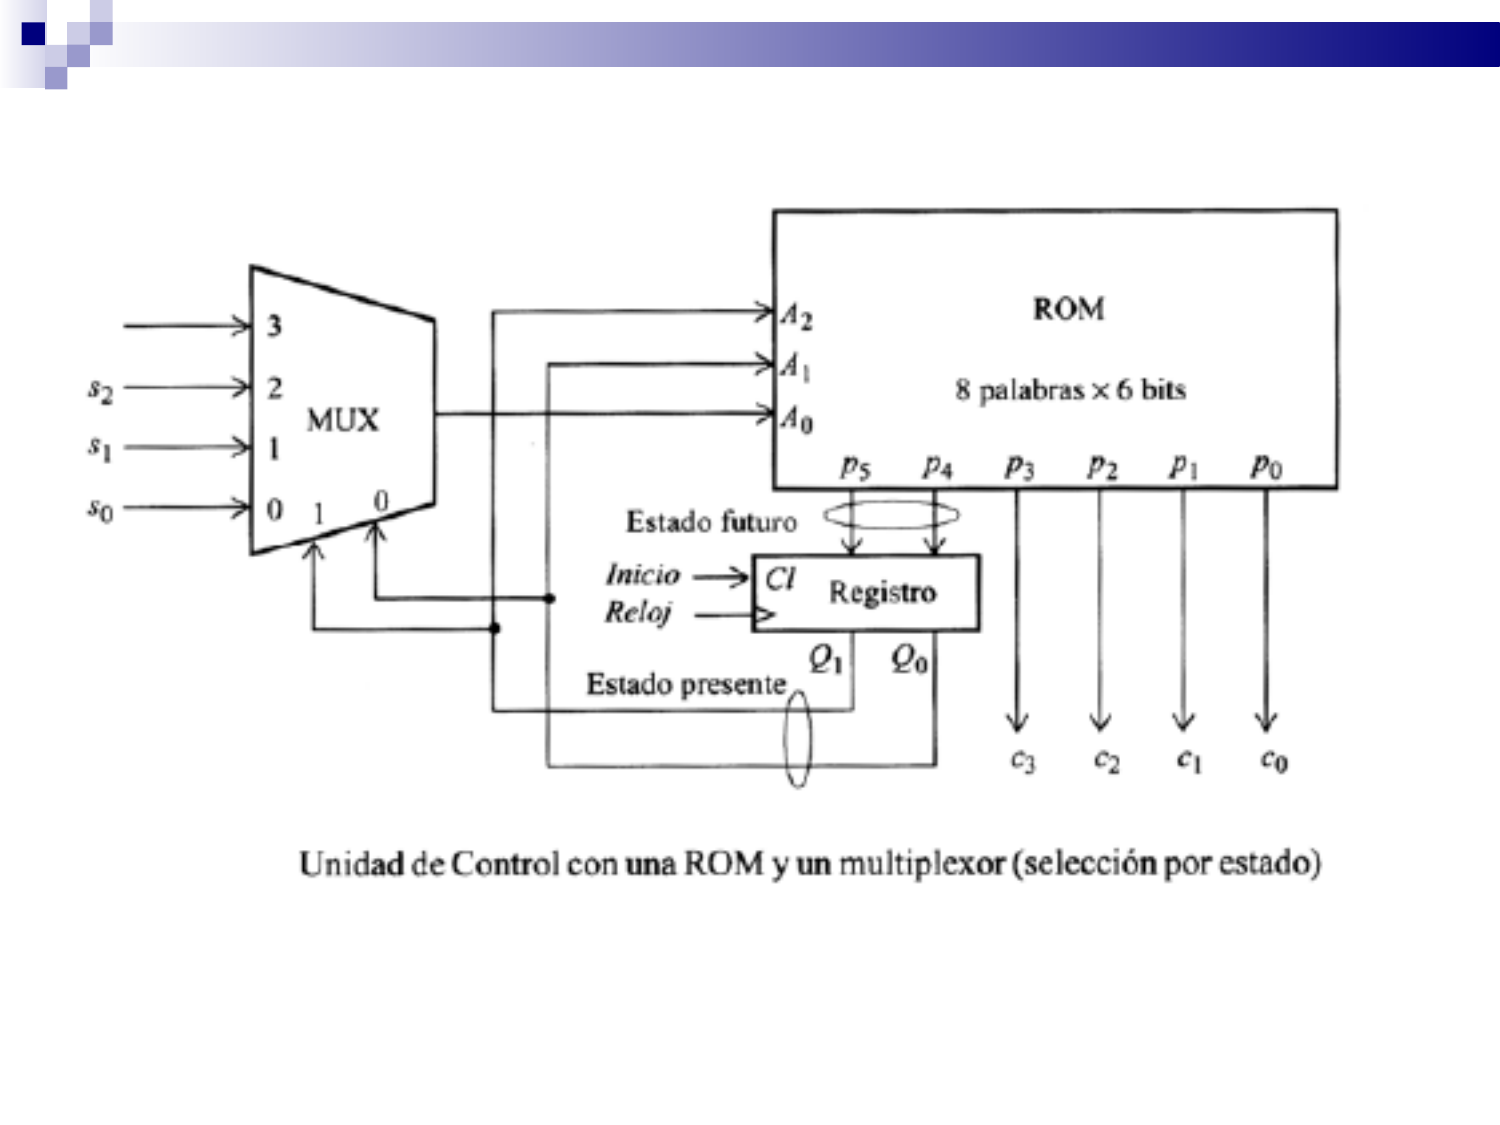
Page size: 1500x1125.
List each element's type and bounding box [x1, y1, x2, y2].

picture [76, 148, 1400, 940]
